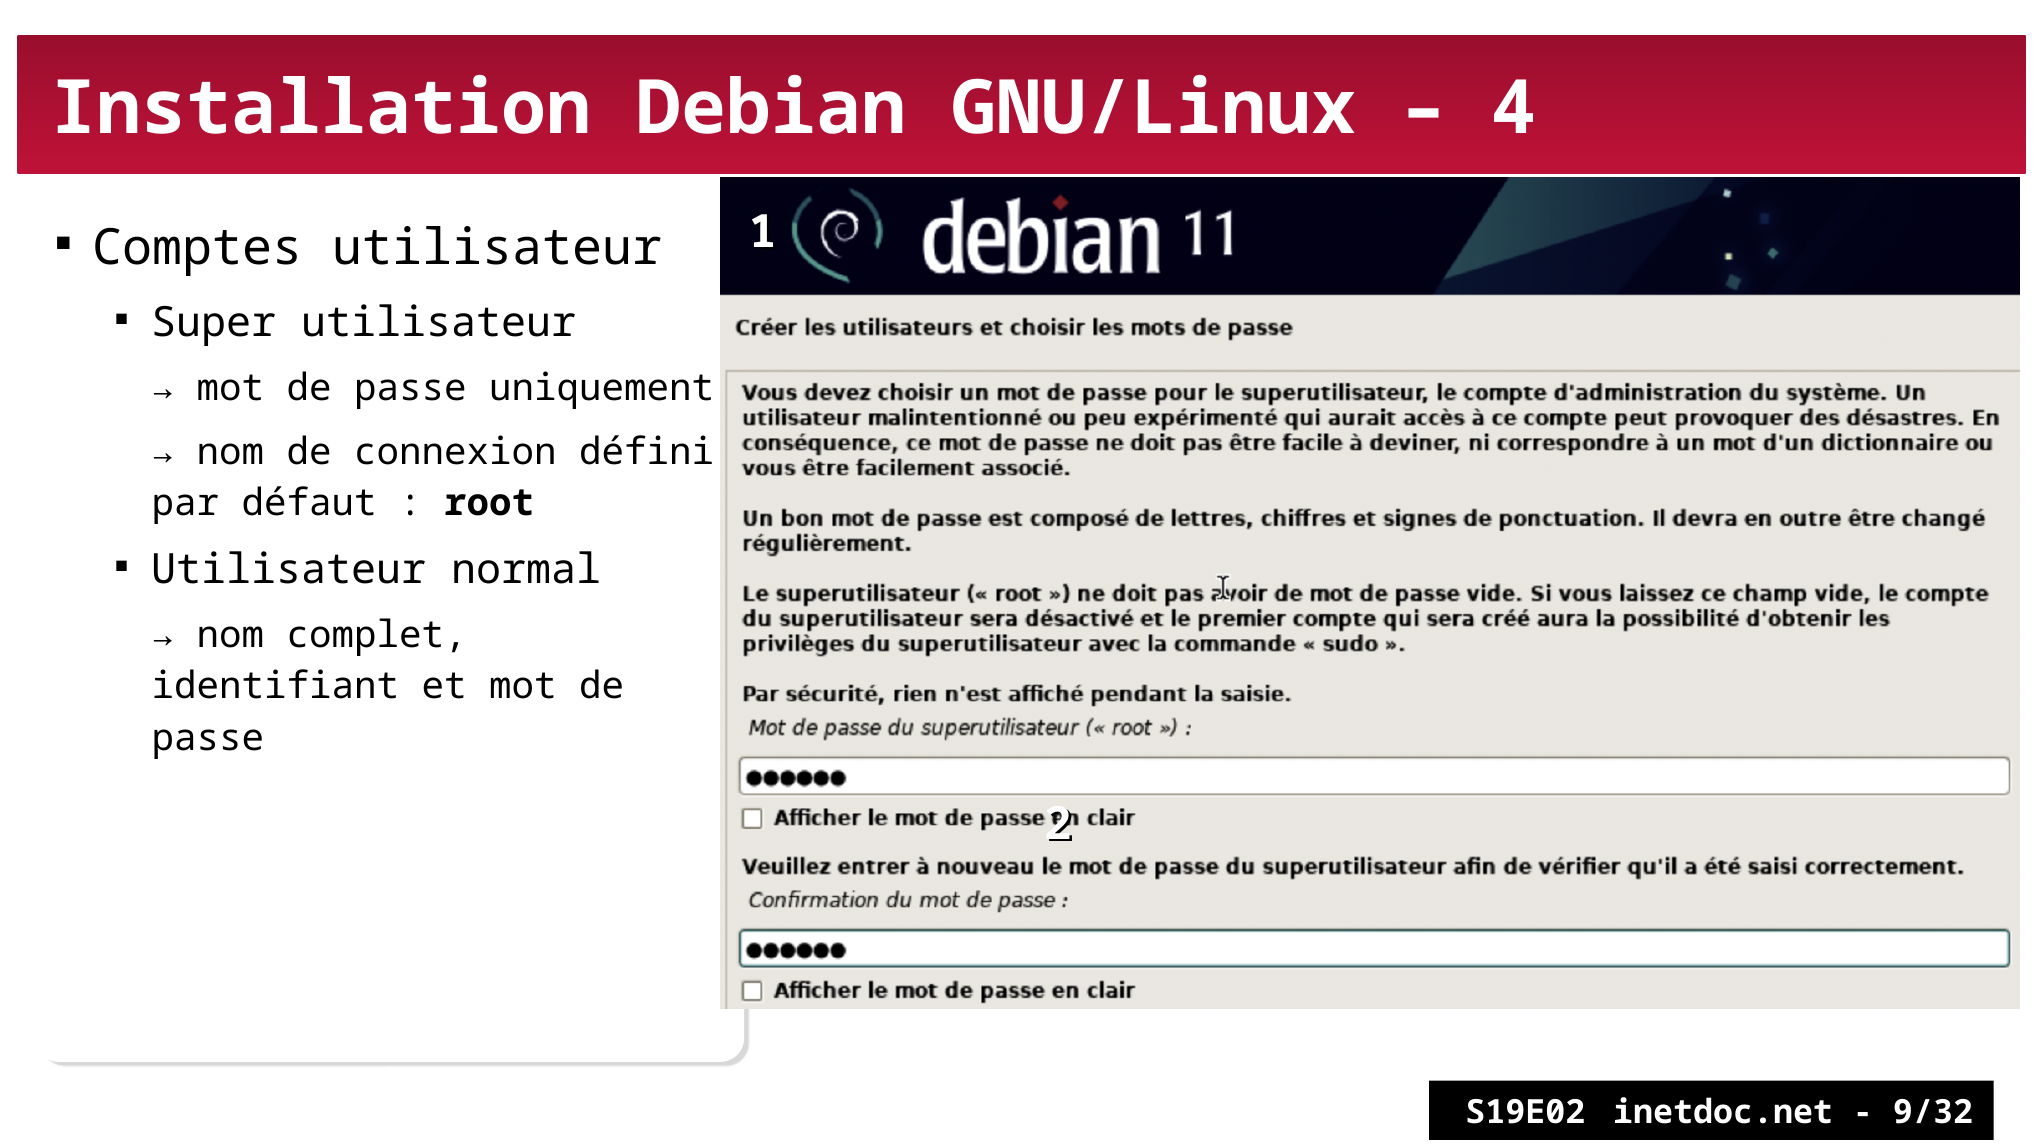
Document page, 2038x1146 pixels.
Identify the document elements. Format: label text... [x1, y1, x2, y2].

text_box 2 [1009, 751, 1087, 892]
text_box 1 [714, 159, 792, 301]
text_box Installation Debian GNU/Linux – 4 [17, 35, 2026, 174]
text_box Comptes utilisateur Super utilisateur → mot de passe uniquement → nom de connexion défini par défaut : root Utilisateur normal → nom complet, identifiant et mot de passe [35, 188, 745, 1062]
text_box S19E02 inetdoc.net - 32/32 [1429, 1080, 1994, 1140]
picture [720, 177, 2020, 1009]
